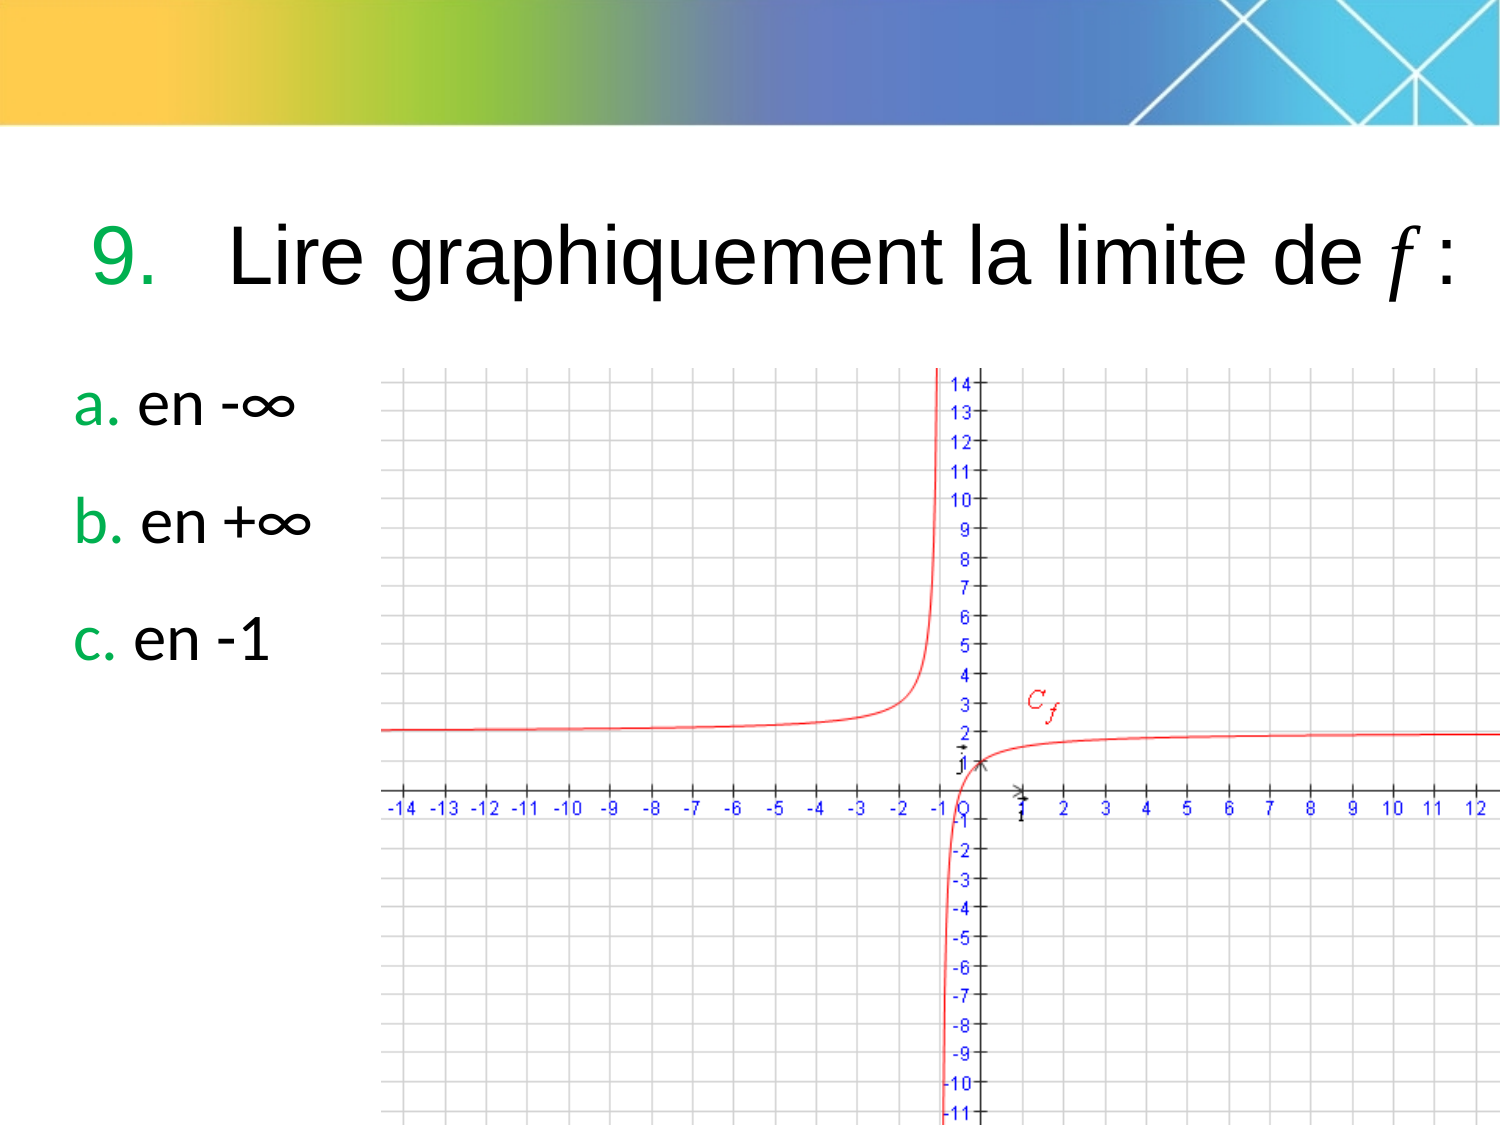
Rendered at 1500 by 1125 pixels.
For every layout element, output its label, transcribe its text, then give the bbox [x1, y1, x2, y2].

picture [381, 368, 1500, 1125]
picture [0, 0, 1500, 127]
text_box Lire graphiquement la limite de f : [75, 164, 1500, 338]
text_box a. en -∞ b. en +∞ c. en -1 [58, 351, 411, 682]
